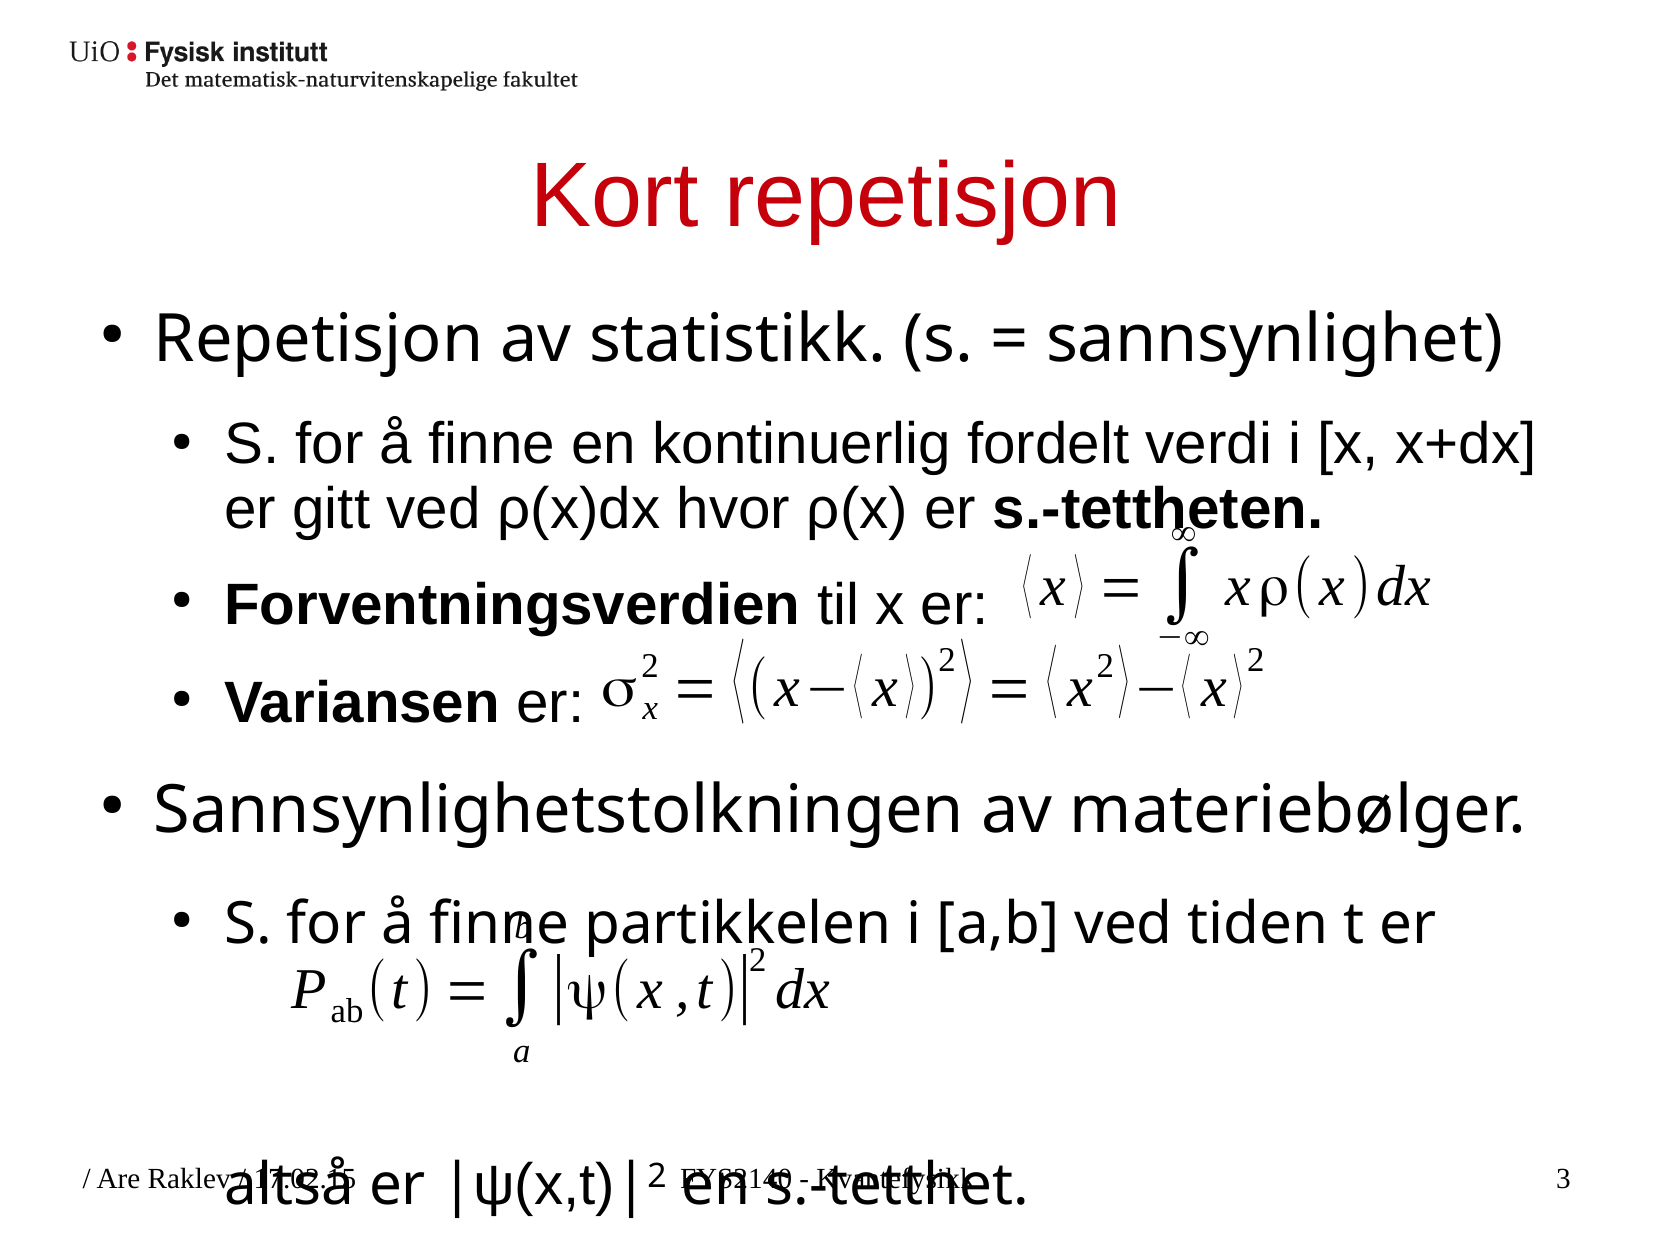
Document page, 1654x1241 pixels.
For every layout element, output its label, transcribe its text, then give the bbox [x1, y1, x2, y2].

title Kort repetisjon [82, 90, 1571, 290]
picture [68, 37, 581, 93]
chart [280, 907, 839, 1071]
chart [595, 525, 1440, 728]
list Repetisjon av statistikk. (s. = sannsynlighet) S. for å finne en kontinuerlig fordelt verdi i [x, x+dx] er gitt ved ρ(x)dx hvor ρ(x) er s.-tettheten. Forventningsverdien til x er: Variansen er: Sannsynlighetstolkningen av materiebølger. S. for å finne partikkelen i [a,b] ved tiden t er altså er |ψ(x,t)|2 en s.-tetthet. [82, 290, 1576, 1133]
